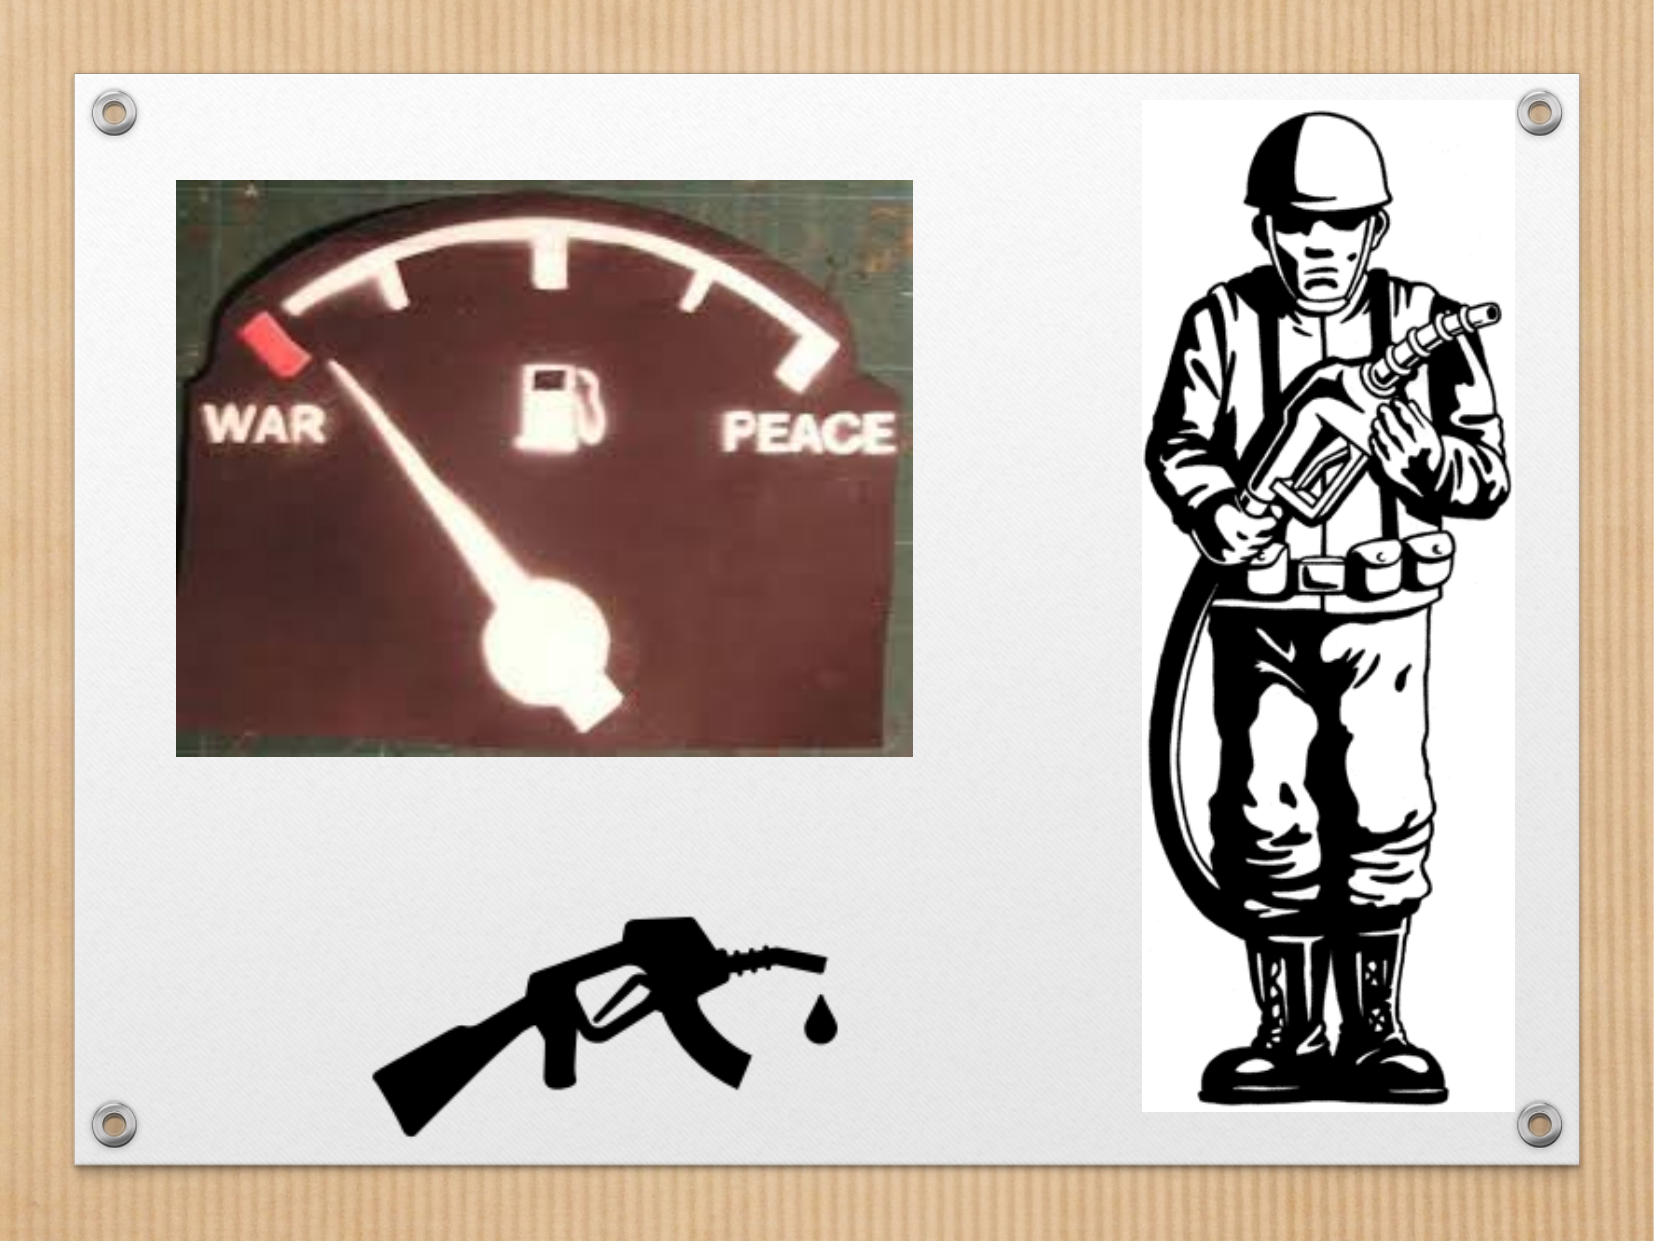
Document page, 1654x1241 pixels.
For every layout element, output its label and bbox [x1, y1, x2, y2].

picture [176, 180, 913, 757]
picture [362, 818, 849, 1199]
picture [1142, 100, 1515, 1112]
